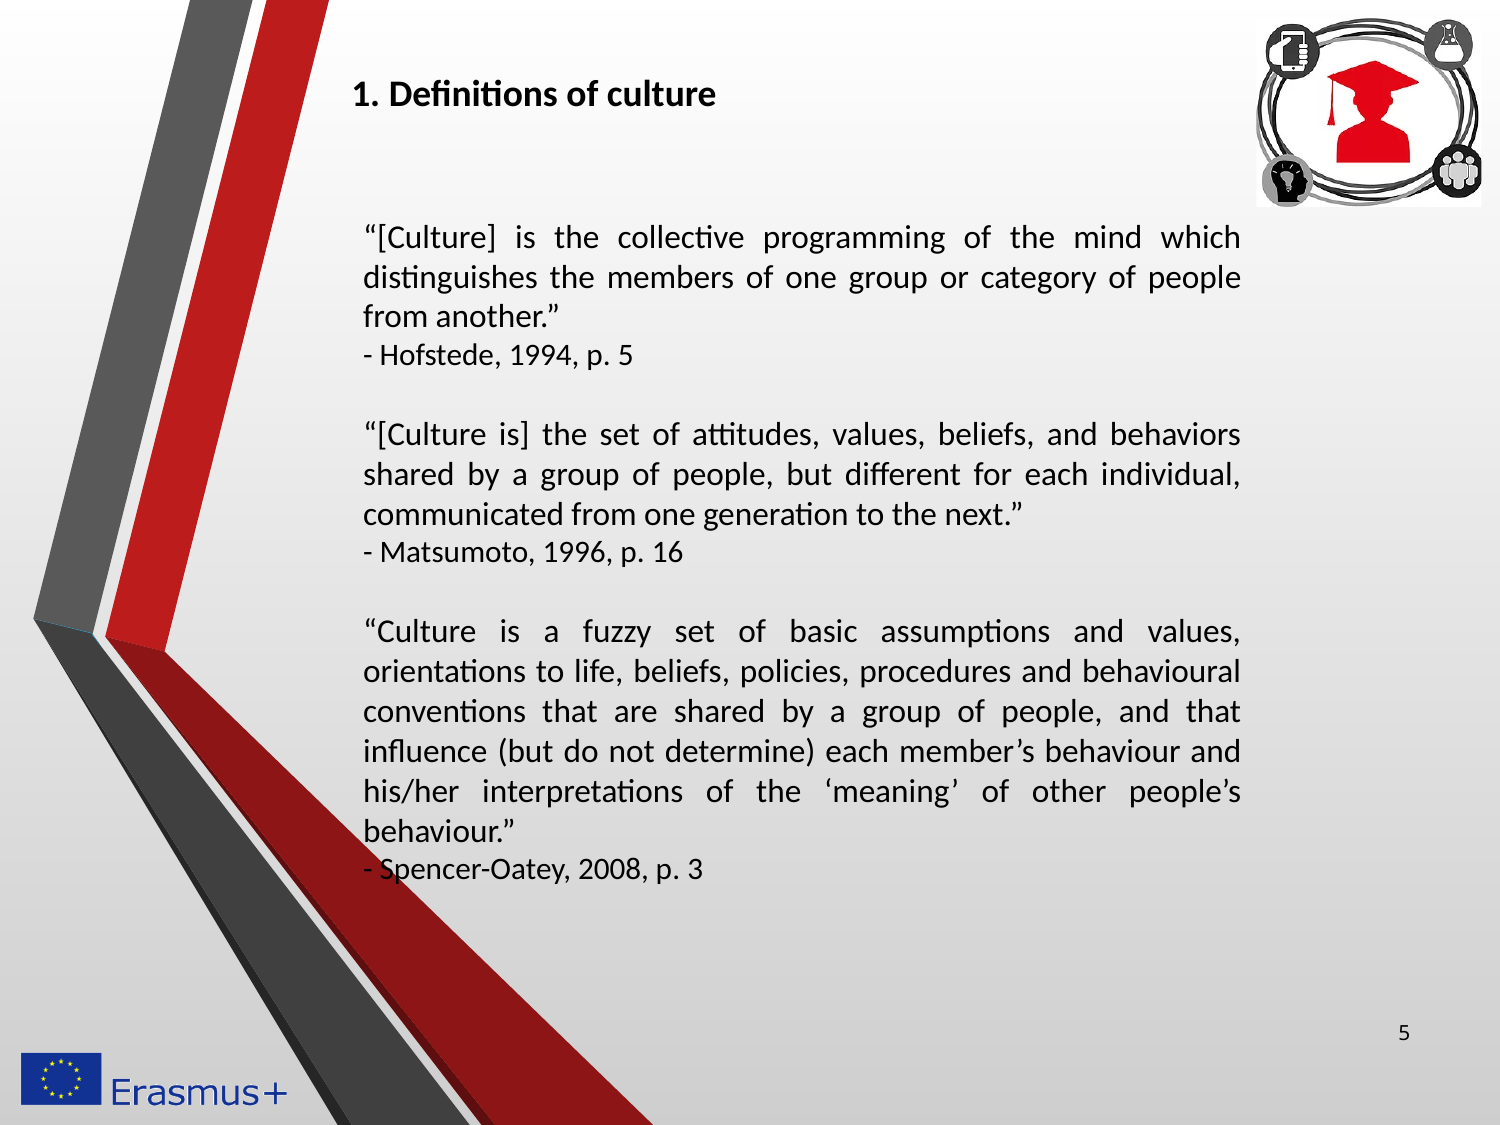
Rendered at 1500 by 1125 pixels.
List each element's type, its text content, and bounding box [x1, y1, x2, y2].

chart [1258, 19, 1483, 209]
text_box “[Culture] is the collective programming of the mind which distinguishes the members of one group or category of people from another.” - Hofstede, 1994, p. 5 “[Culture is] the set of attitudes, values, beliefs, and behaviors shared by a group of people, but different for each individual, communicated from one generation to the next.” - Matsumoto, 1996, p. 16 “Culture is a fuzzy set of basic assumptions and values, orientations to life, beliefs, policies, procedures and behavioural conventions that are shared by a group of people, and that influence (but do not determine) each member’s behaviour and his/her interpretations of the ‘meaning’ of other people’s behaviour.” - Spencer-Oatey, 2008, p. 3 [348, 207, 1258, 894]
text_box 1. Definitions of culture [336, 61, 975, 122]
picture [1256, 18, 1482, 207]
slide_number <numer> [1357, 1003, 1425, 1064]
picture [5, 1037, 302, 1120]
